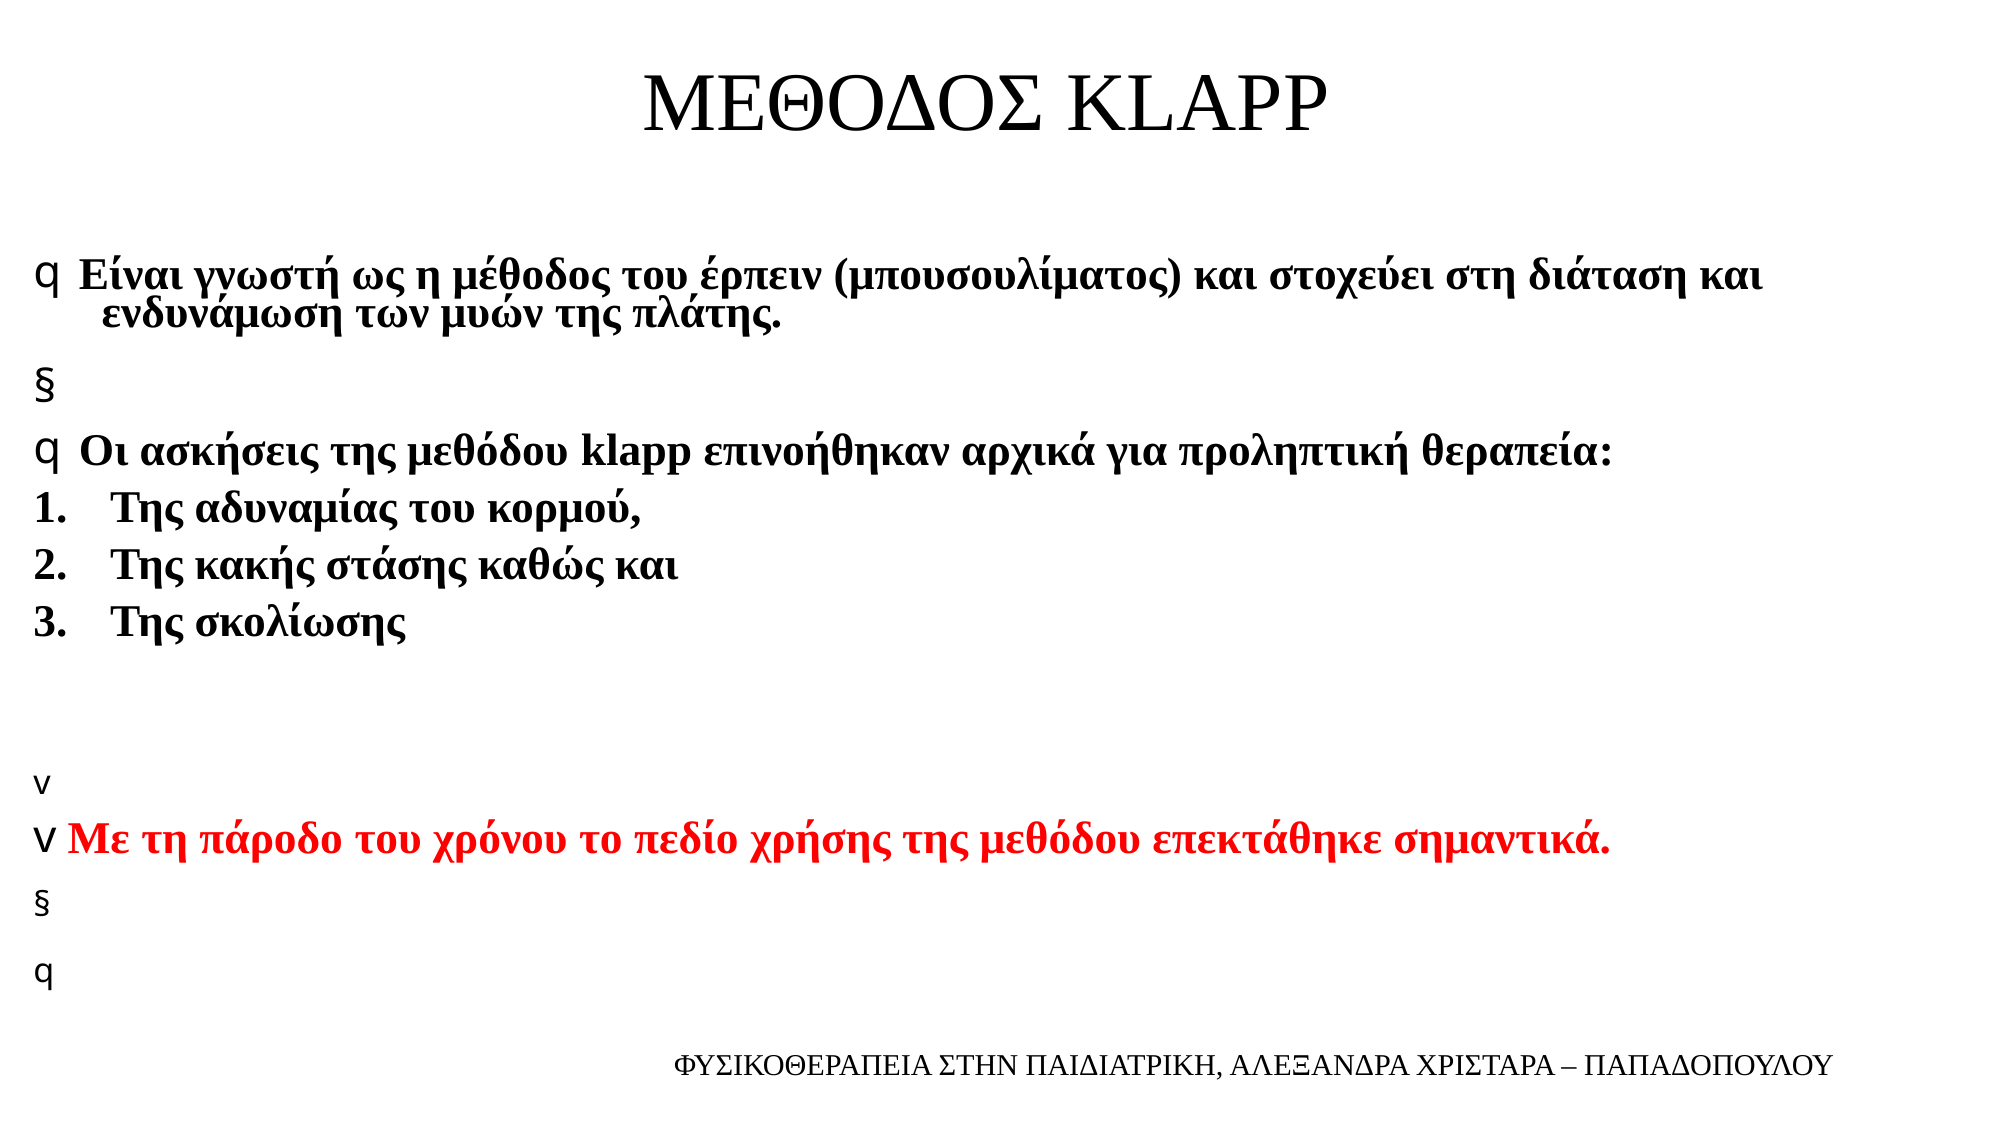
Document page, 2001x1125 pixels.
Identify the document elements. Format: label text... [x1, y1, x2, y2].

title ΜΕΘΟΔΟΣ KLAPP [123, 15, 1849, 191]
list Είναι γνωστή ως η μέθοδος του έρπειν (μπουσουλίματος) και στοχεύει στη διάταση και ενδυνάμωση των μυών της πλάτης. Οι ασκήσεις της μεθόδου klapp επινοήθηκαν αρχικά για προληπτική θεραπεία: Της αδυναμίας του κορμού, Της κακής στάσης καθώς και Της σκολίωσης Με τη πάροδο του χρόνου το πεδίο χρήσης της μεθόδου επεκτάθηκε σημαντικά. ΦΥΣΙΚΟΘΕΡΑΠΕΙΑ ΣΤΗΝ ΠΑΙΔΙΑΤΡΙΚΗ, ΑΛΕΞΑΝΔΡΑ ΧΡΙΣΤΑΡΑ – ΠΑΠΑΔΟΠΟΥΛΟΥ [18, 191, 1954, 1097]
